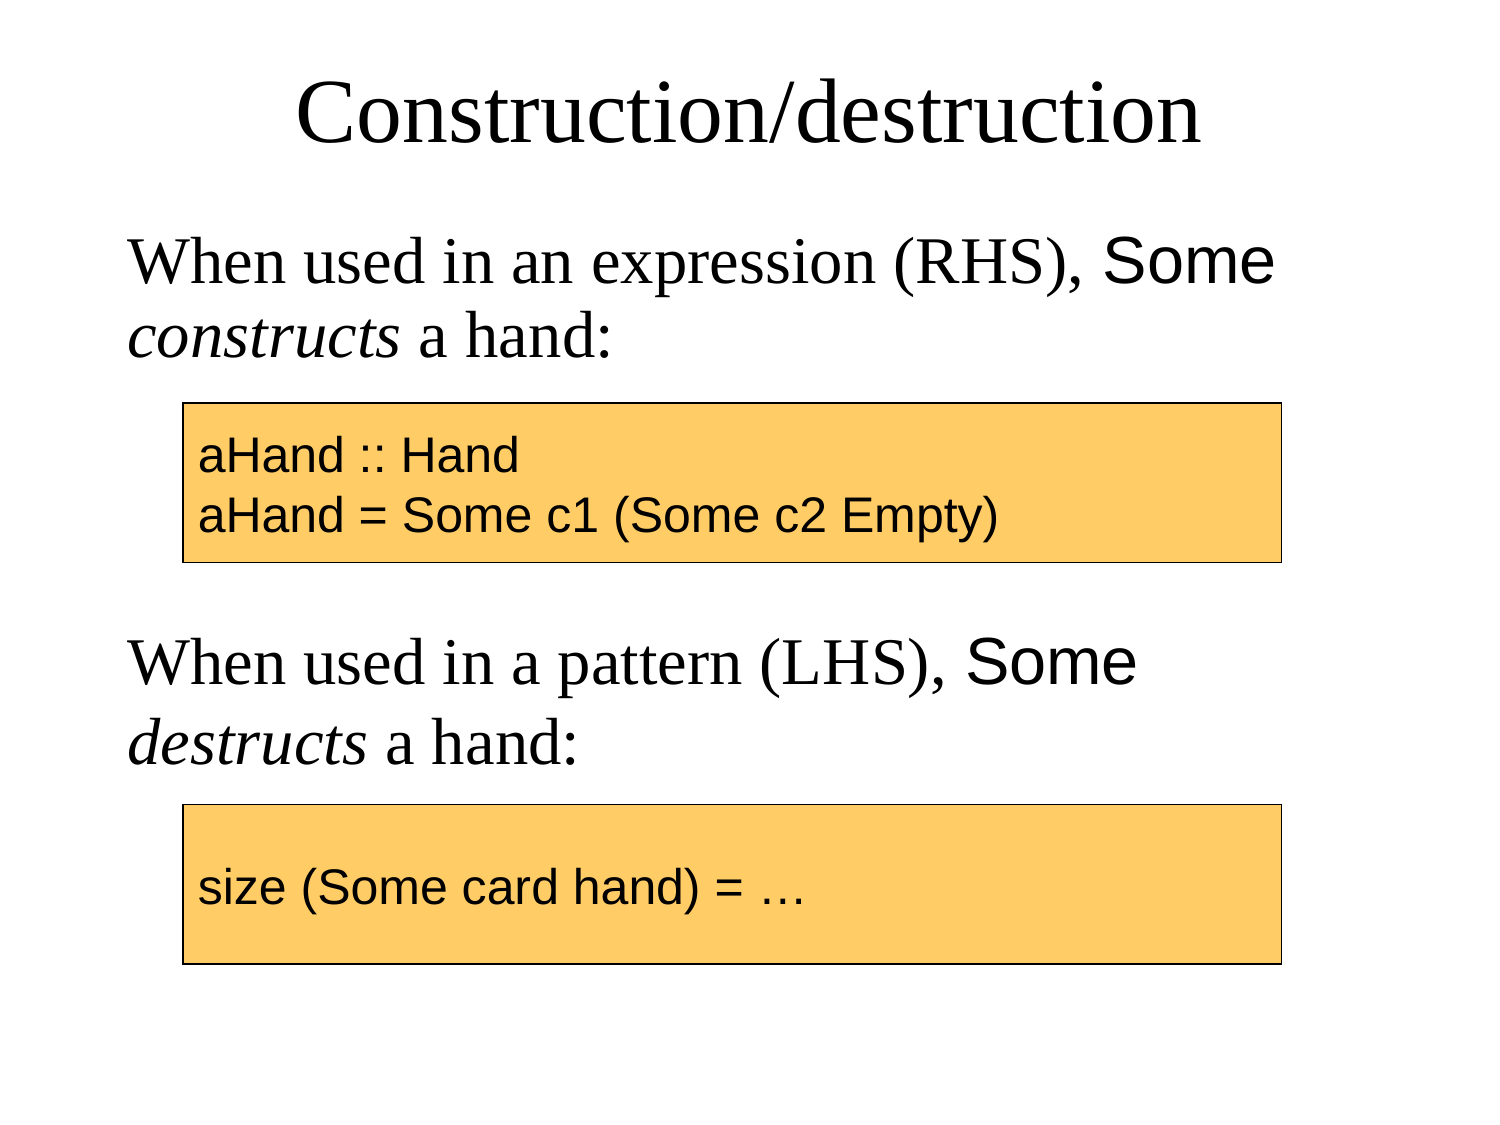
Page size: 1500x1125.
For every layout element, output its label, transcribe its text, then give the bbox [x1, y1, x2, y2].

list When used in a pattern (LHS), Some destructs a hand: [112, 609, 1388, 1043]
list When used in an expression (RHS), Some constructs a hand: [112, 214, 1388, 515]
text_box size (Some card hand) = … [183, 804, 1282, 965]
title Construction/destruction [112, 17, 1388, 205]
text_box aHand :: Hand aHand = Some c1 (Some c2 Empty) [183, 402, 1282, 563]
